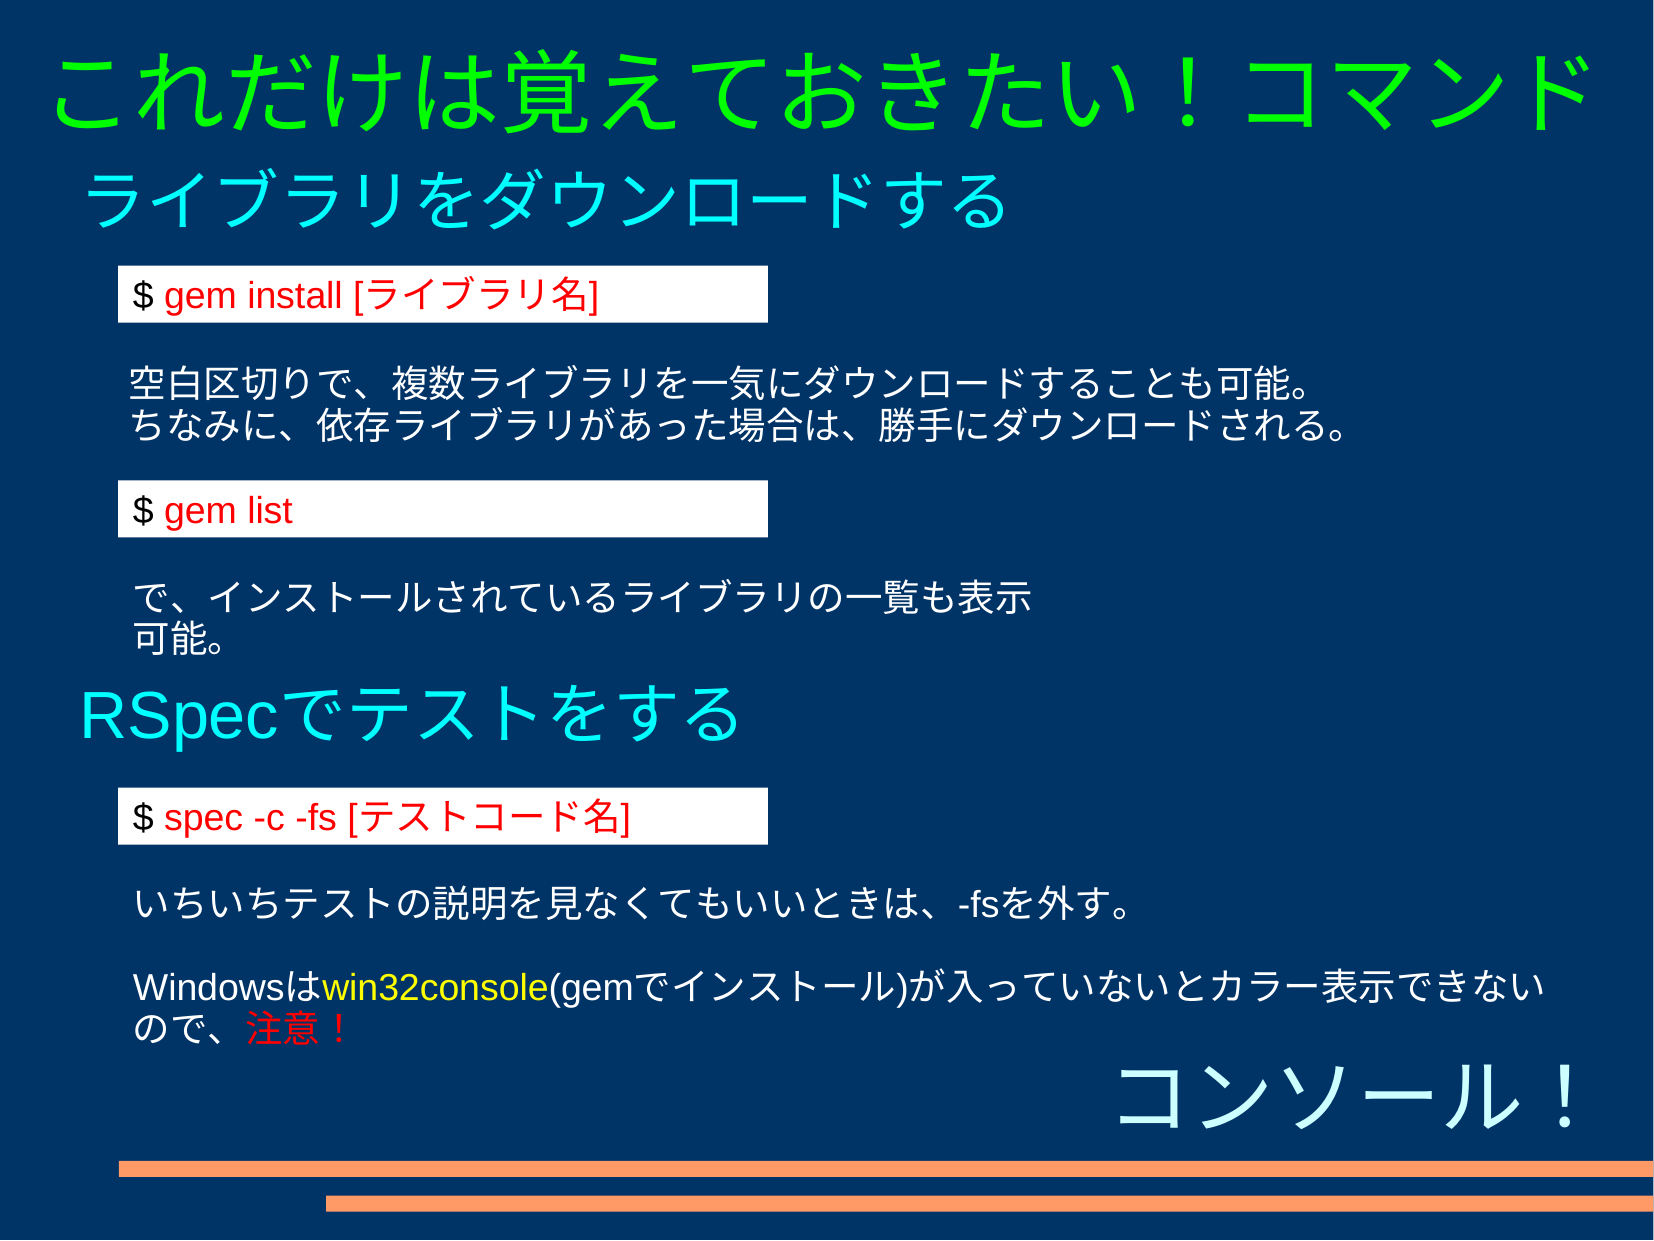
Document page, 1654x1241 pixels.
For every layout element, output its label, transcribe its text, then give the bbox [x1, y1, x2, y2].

text_box RSpecでテストをする [64, 667, 916, 757]
text_box 空白区切りで、複数ライブラリを一気にダウンロードすることも可能。 ちなみに、依存ライブラリがあった場合は、勝手にダウンロードされる。 [113, 354, 1388, 445]
text_box $ gem list [118, 480, 768, 538]
text_box ライブラリをダウンロードする [64, 154, 1034, 236]
text_box これだけは覚えておきたい！コマンド [27, 30, 1654, 138]
text_box $ spec -c -fs [テストコード名] [118, 787, 768, 845]
text_box いちいちテストの説明を見なくてもいいときは、-fsを外す。 Windowsはwin32console(gemでインストール)が入っていないとカラー表示できないので、注意！ [118, 873, 1595, 1053]
text_box $ gem install [ライブラリ名] [118, 265, 768, 323]
text_box コンソール！ [1092, 1040, 1647, 1139]
text_box で、インストールされているライブラリの一覧も表示可能。 [118, 567, 1051, 621]
